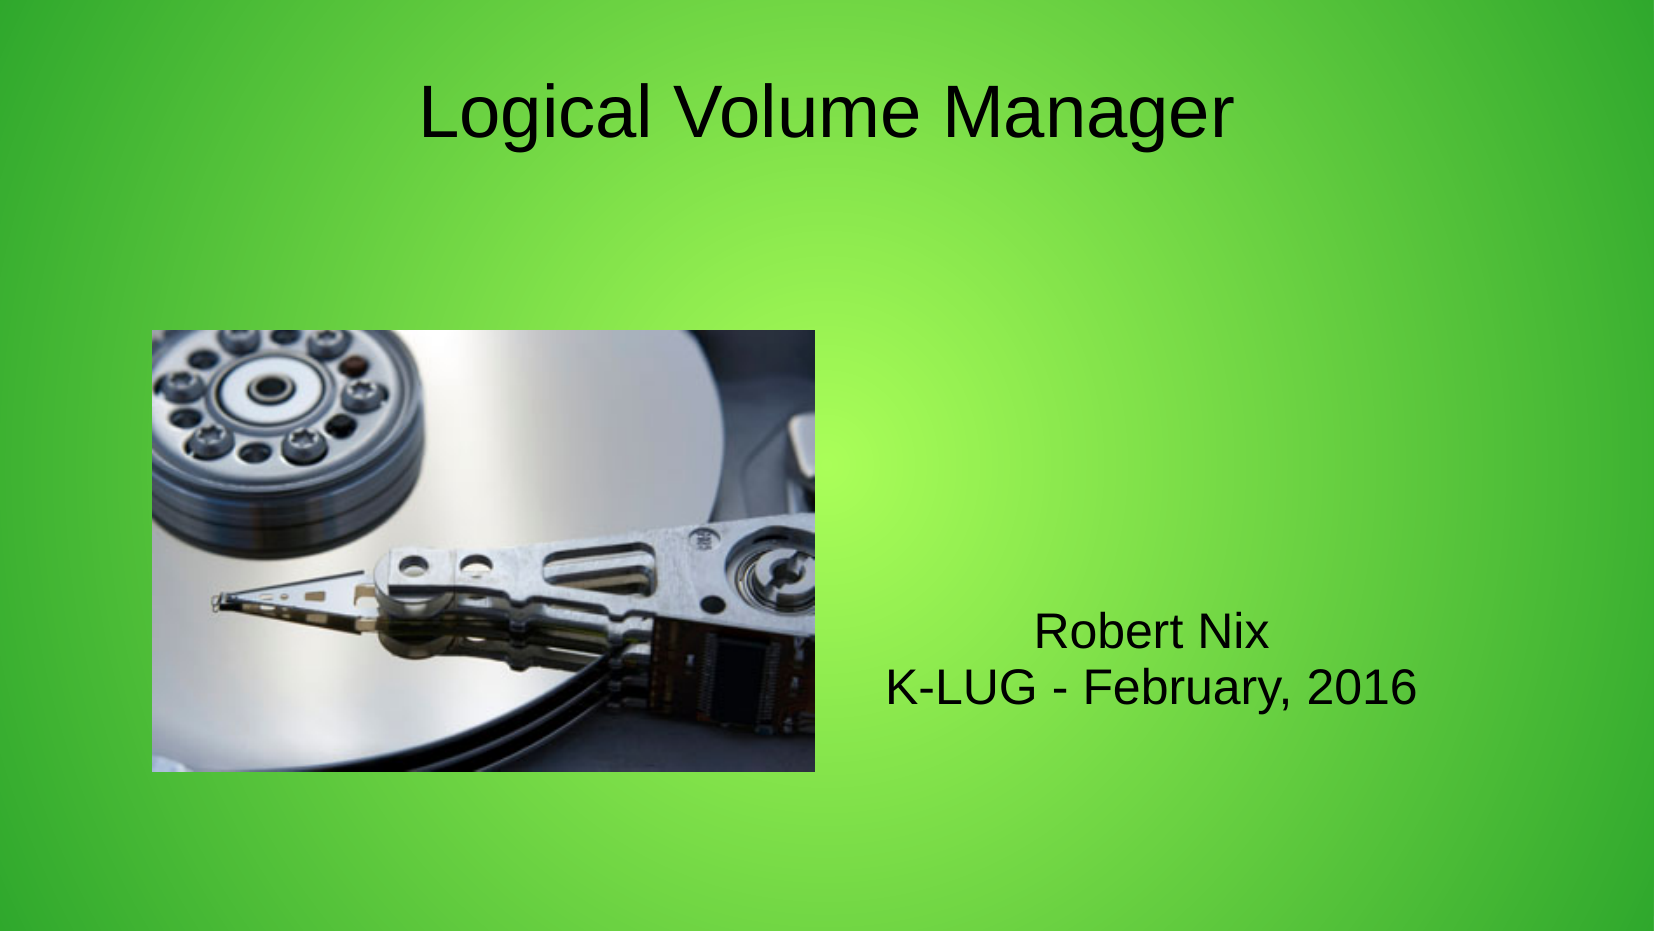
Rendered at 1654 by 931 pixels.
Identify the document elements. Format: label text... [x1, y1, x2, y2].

picture [152, 330, 815, 772]
title Logical Volume Manager [82, 35, 1571, 189]
subtitle Robert Nix K-LUG - February, 2016 [815, 555, 1571, 764]
